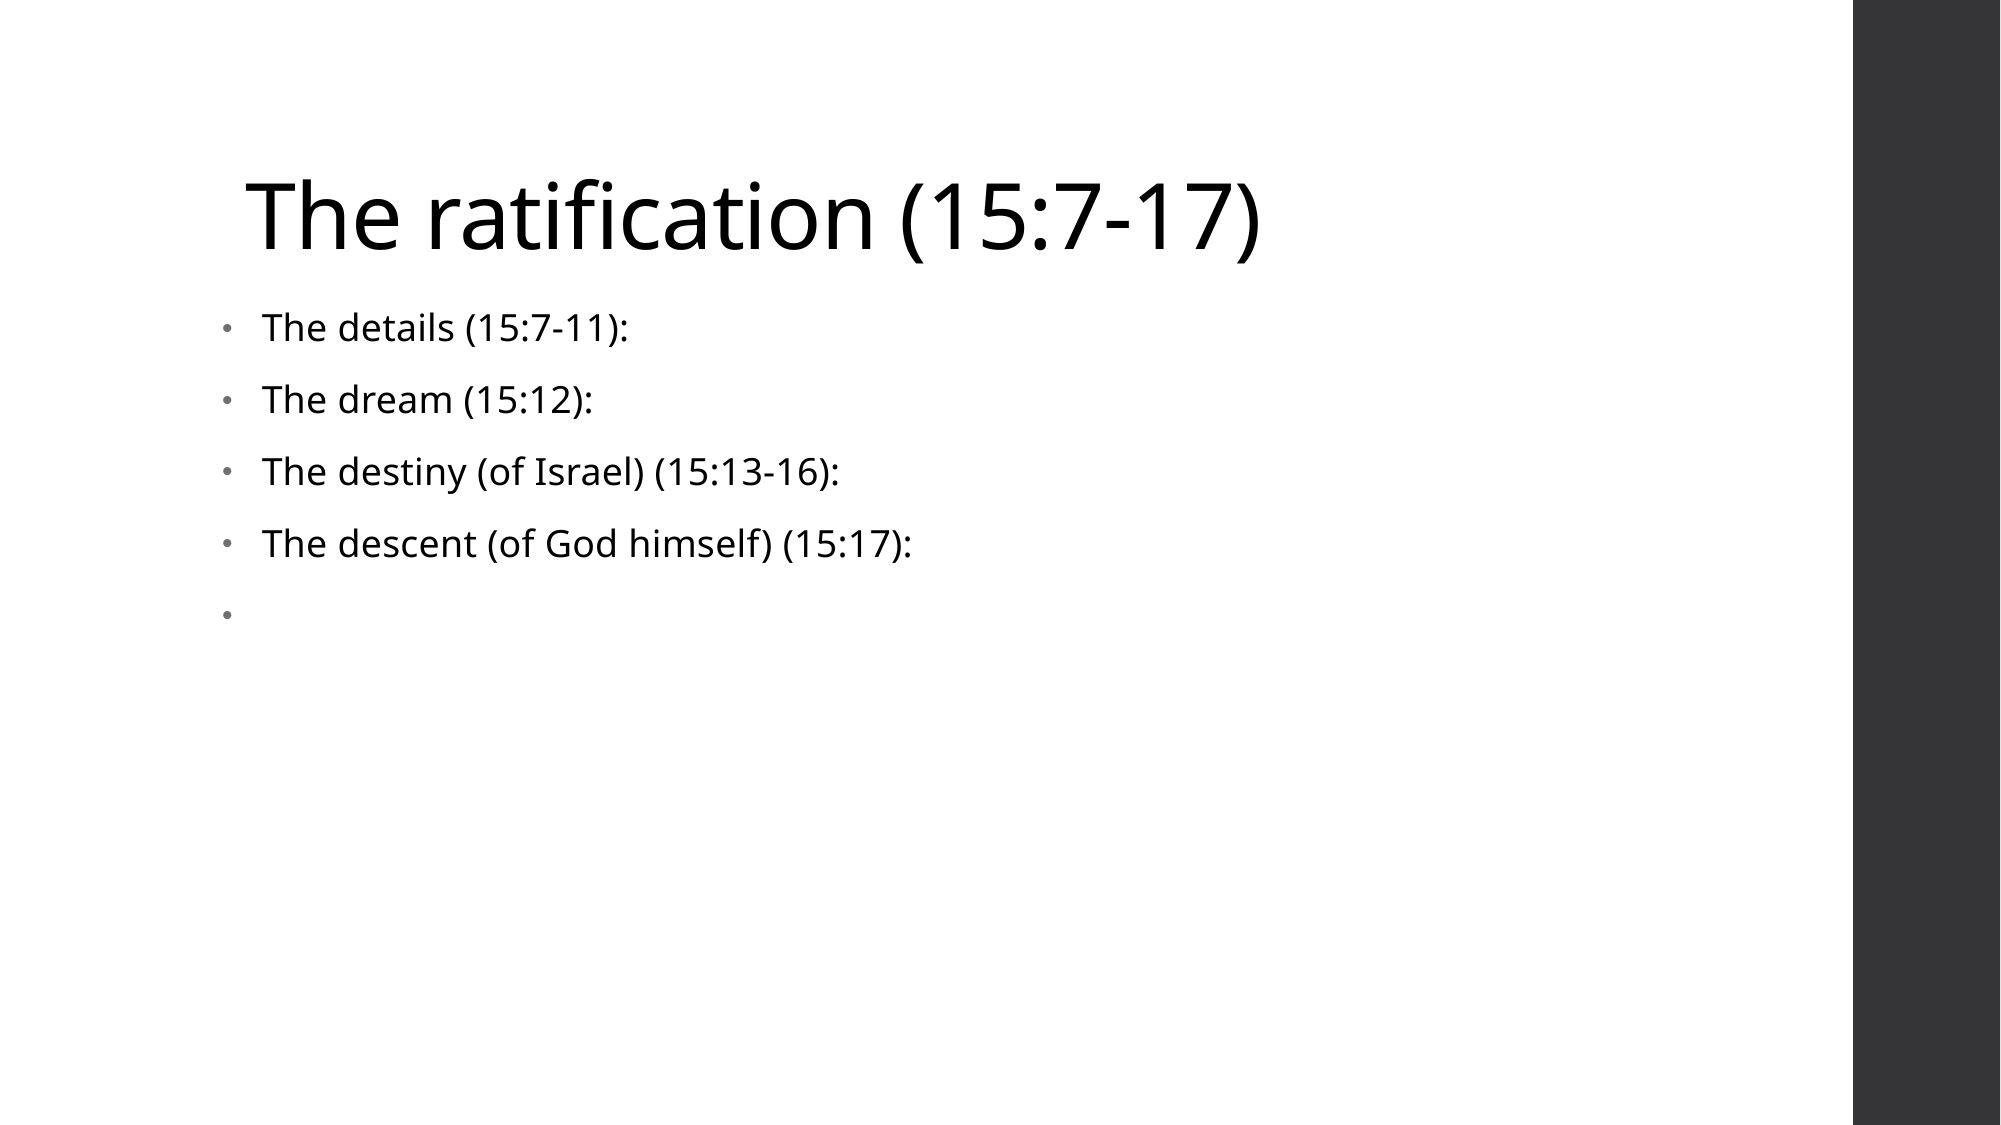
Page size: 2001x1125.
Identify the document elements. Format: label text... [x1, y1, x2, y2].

list The details (15:7-11): The dream (15:12): The destiny (of Israel) (15:13-16): The descent (of God himself) (15:17): [206, 299, 1617, 1014]
title The ratification (15:7-17) [206, 60, 1797, 278]
